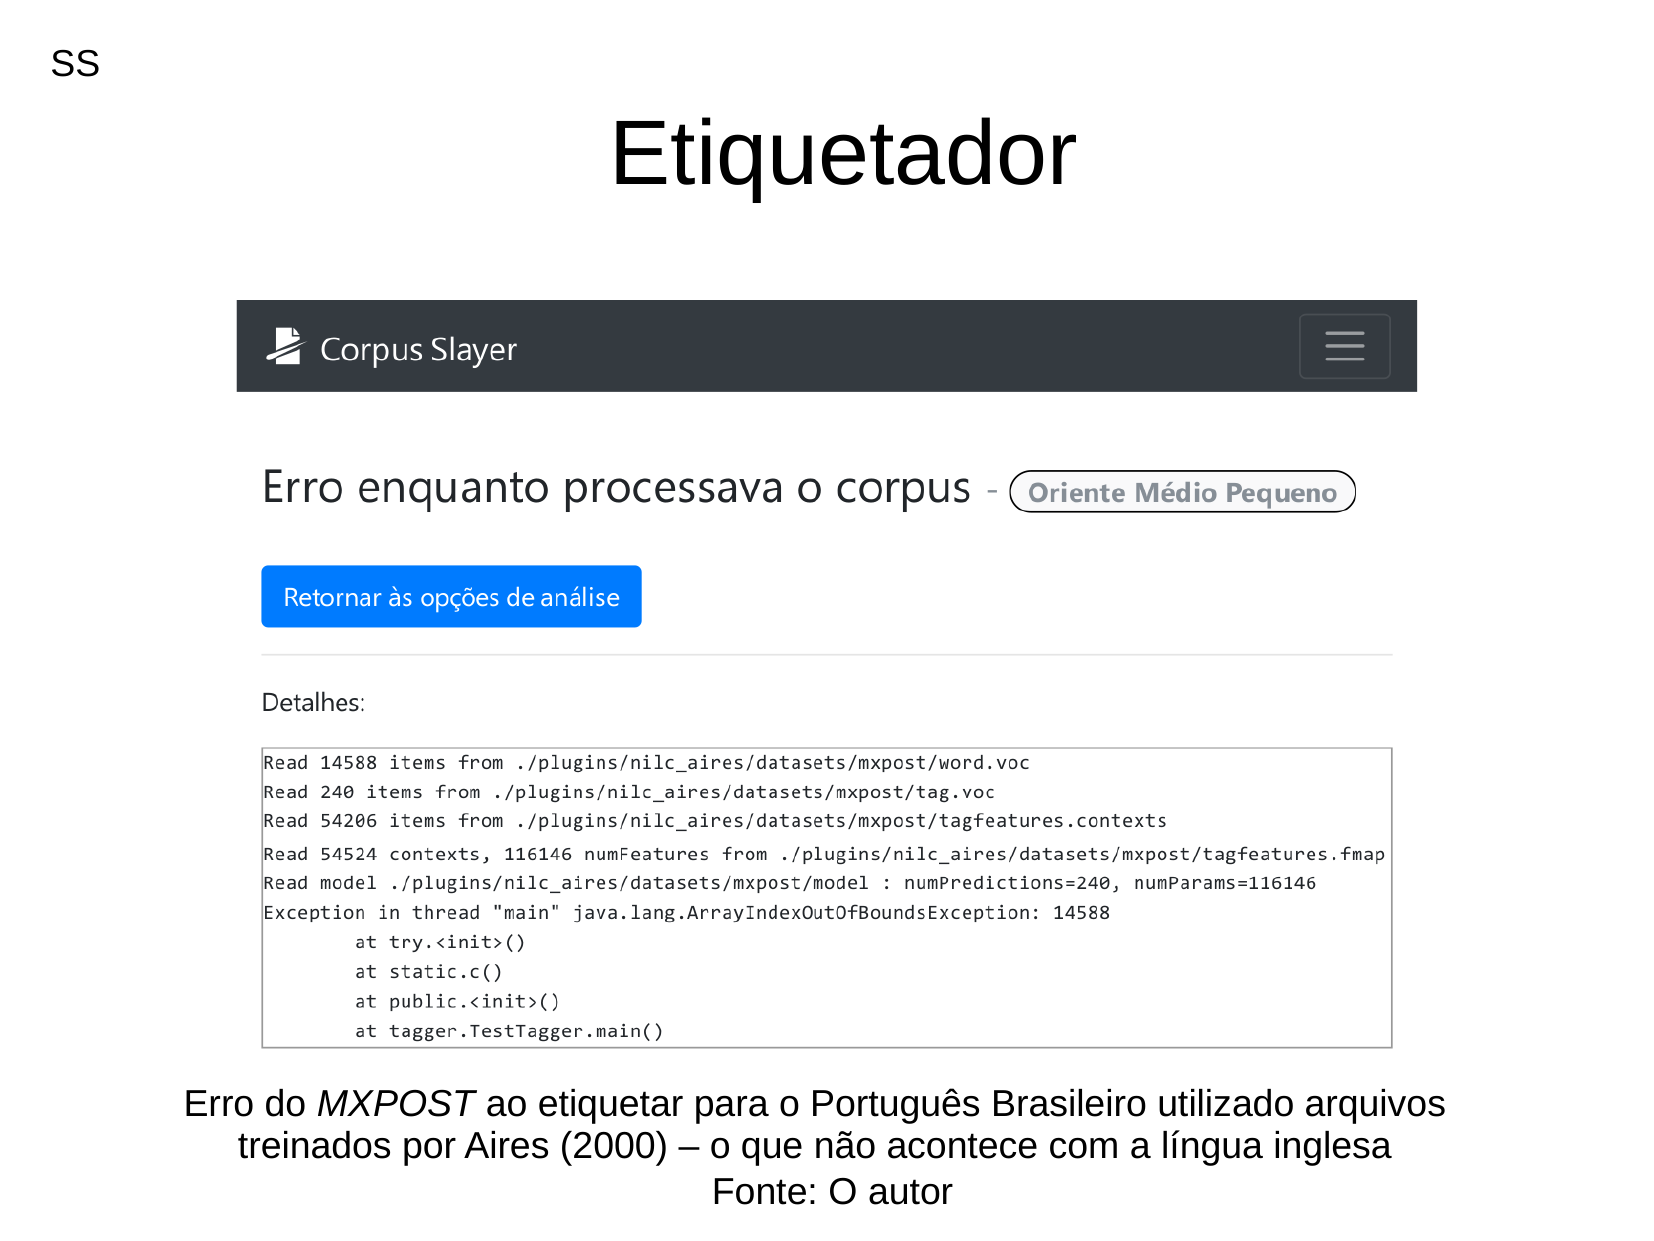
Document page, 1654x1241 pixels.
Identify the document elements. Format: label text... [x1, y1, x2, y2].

text_box Erro do MXPOST ao etiquetar para o Português Brasileiro utilizado arquivos treinados por Aires (2000) – o que não acontece com a língua inglesa [106, 1074, 1524, 1174]
picture [233, 295, 1420, 1051]
title Etiquetador [82, 49, 1571, 257]
text_box Fonte: O autor [236, 1163, 1430, 1221]
text_box SS [35, 35, 116, 93]
